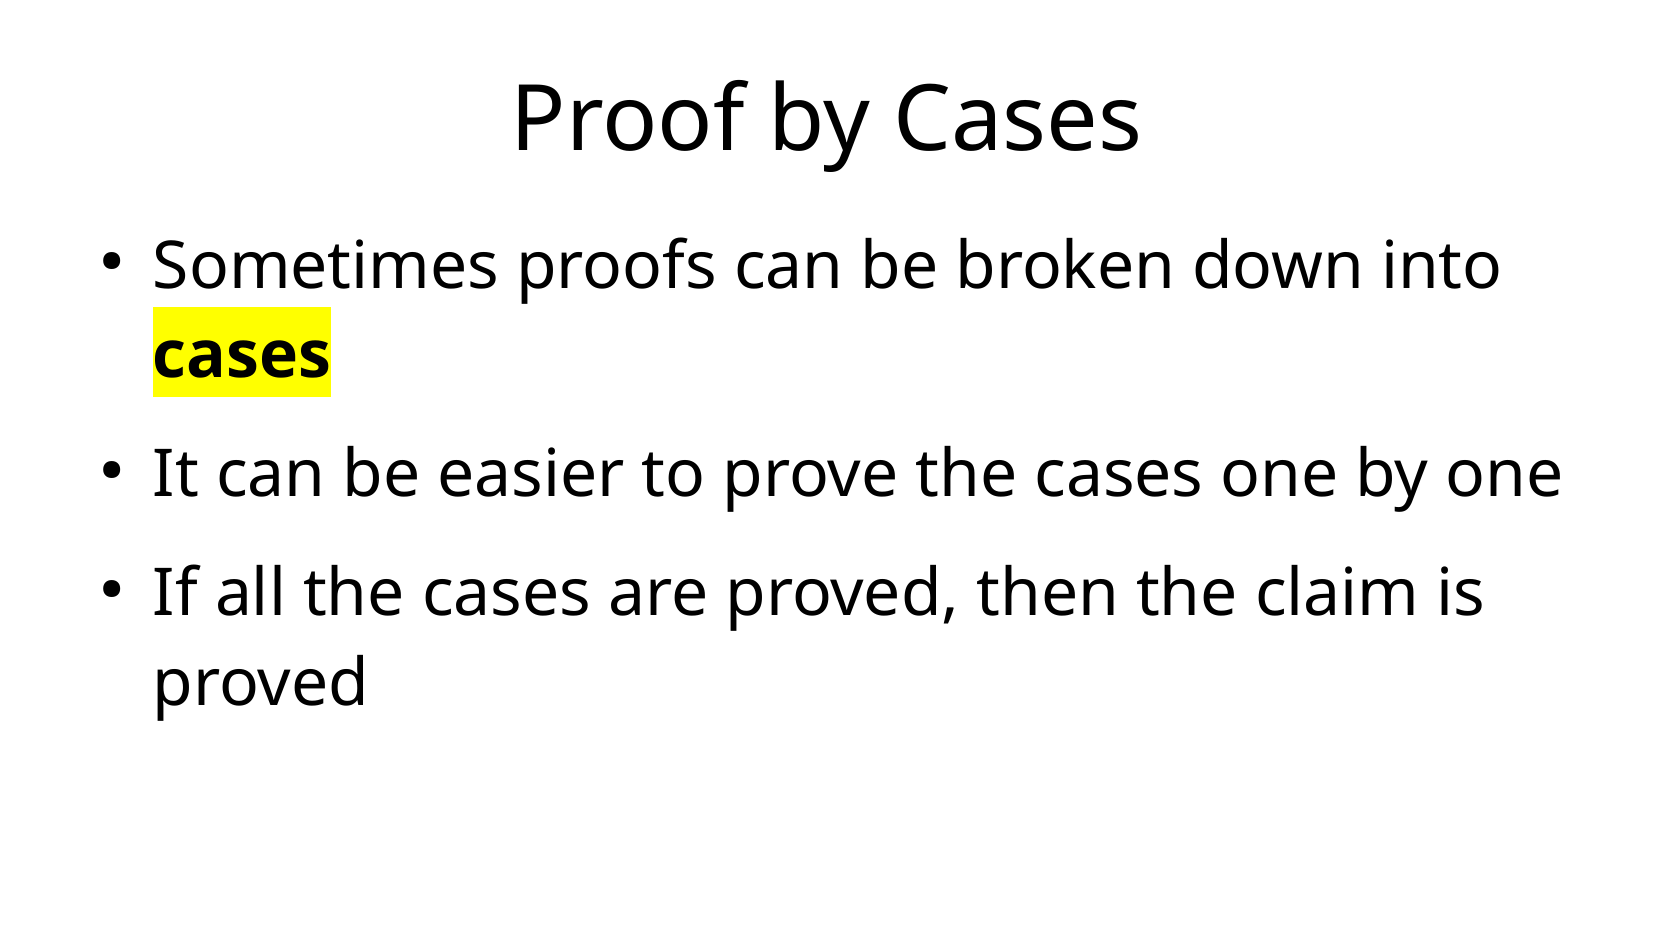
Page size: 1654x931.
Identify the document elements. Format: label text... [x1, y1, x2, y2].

list Sometimes proofs can be broken down into cases It can be easier to prove the cases one by one If all the cases are proved, then the claim is proved [82, 217, 1571, 758]
title Proof by Cases [82, 37, 1571, 193]
